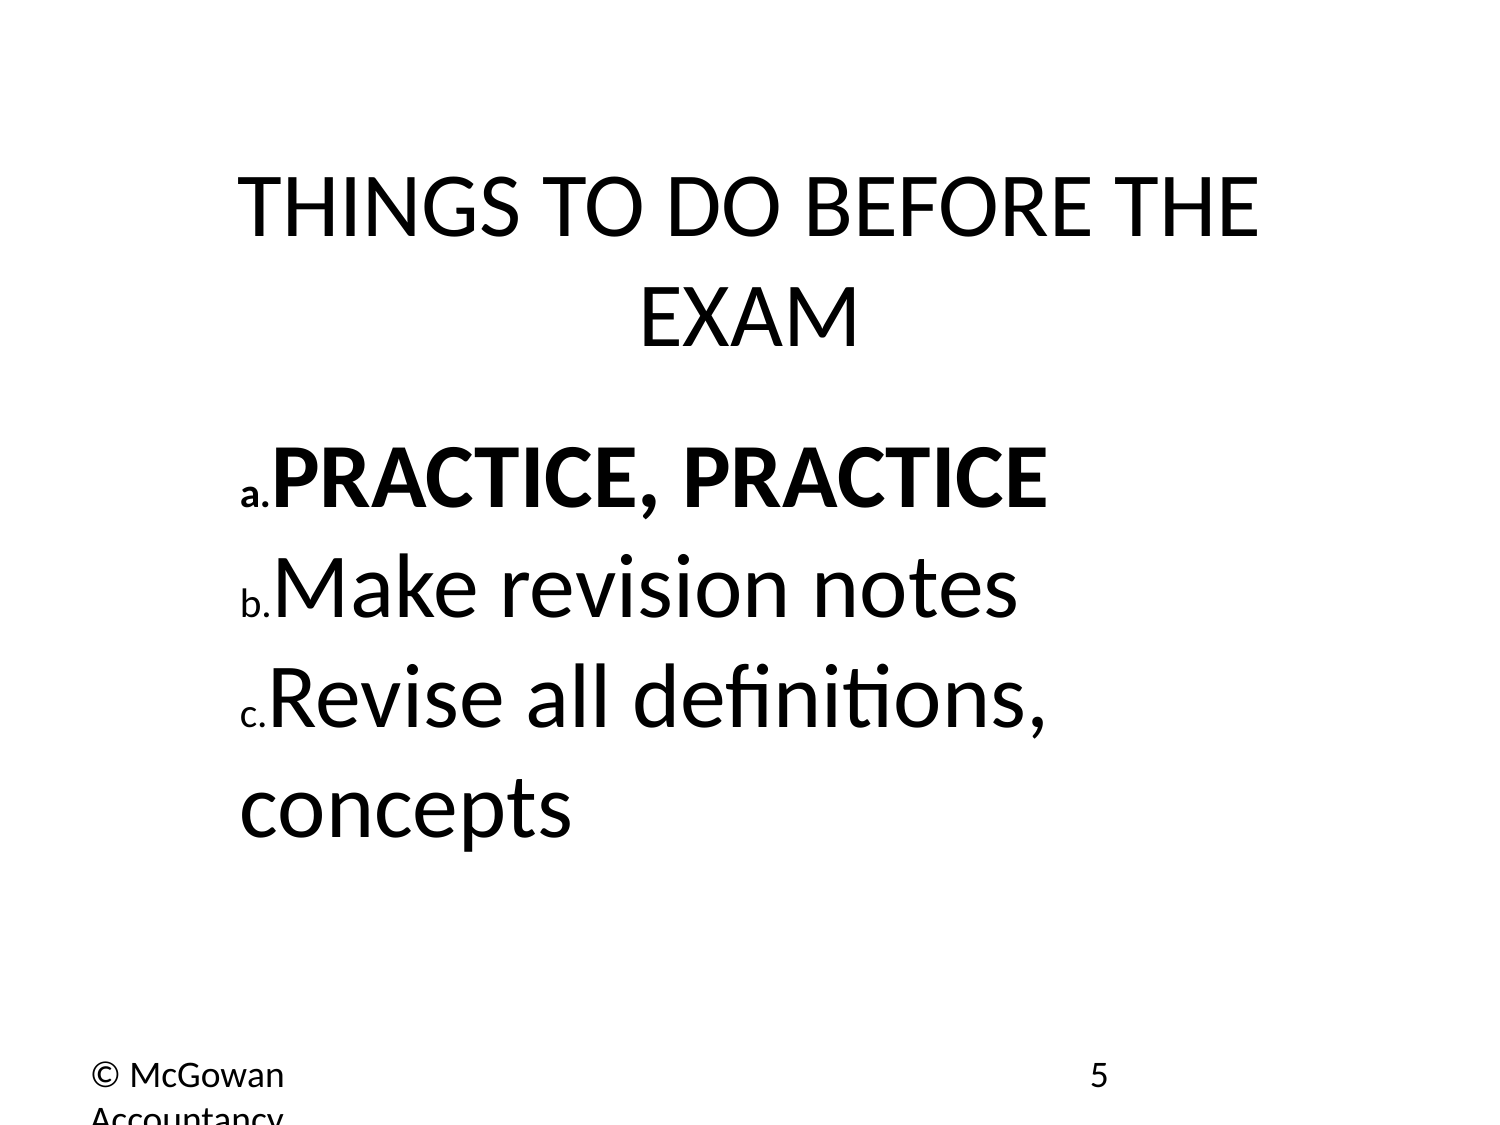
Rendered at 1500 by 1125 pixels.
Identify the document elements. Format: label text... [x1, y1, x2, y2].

subtitle PRACTICE, PRACTICE Make revision notes Revise all definitions, concepts [225, 408, 1275, 925]
text_box © McGowan Accountancy Services [75, 1042, 425, 1103]
text_box [1074, 1042, 1425, 1103]
title THINGS TO DO BEFORE THE EXAM [112, 137, 1388, 398]
